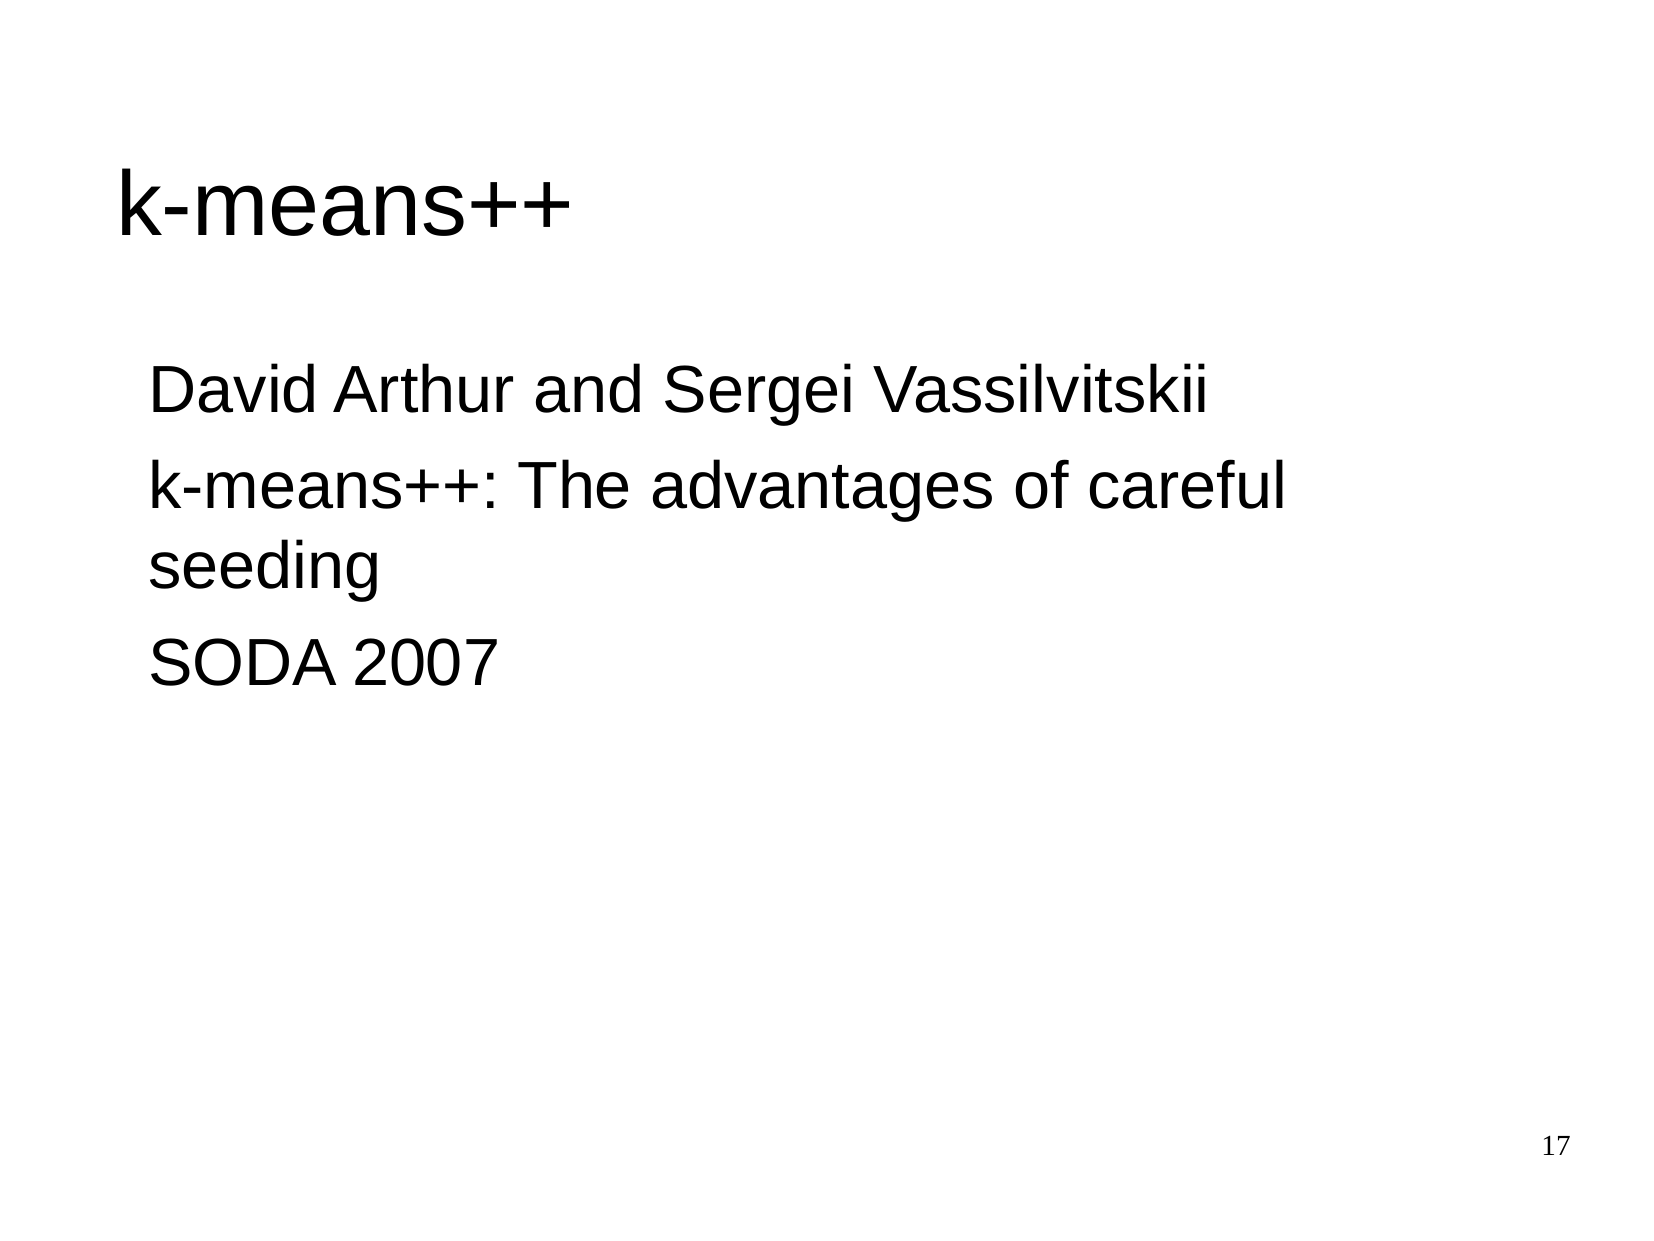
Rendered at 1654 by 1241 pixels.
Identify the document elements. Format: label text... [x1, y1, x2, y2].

title k-means++ [109, 137, 1543, 317]
list David Arthur and Sergei Vassilvitskii k-means++: The advantages of careful seeding SODA 2007 [142, 339, 1538, 1066]
